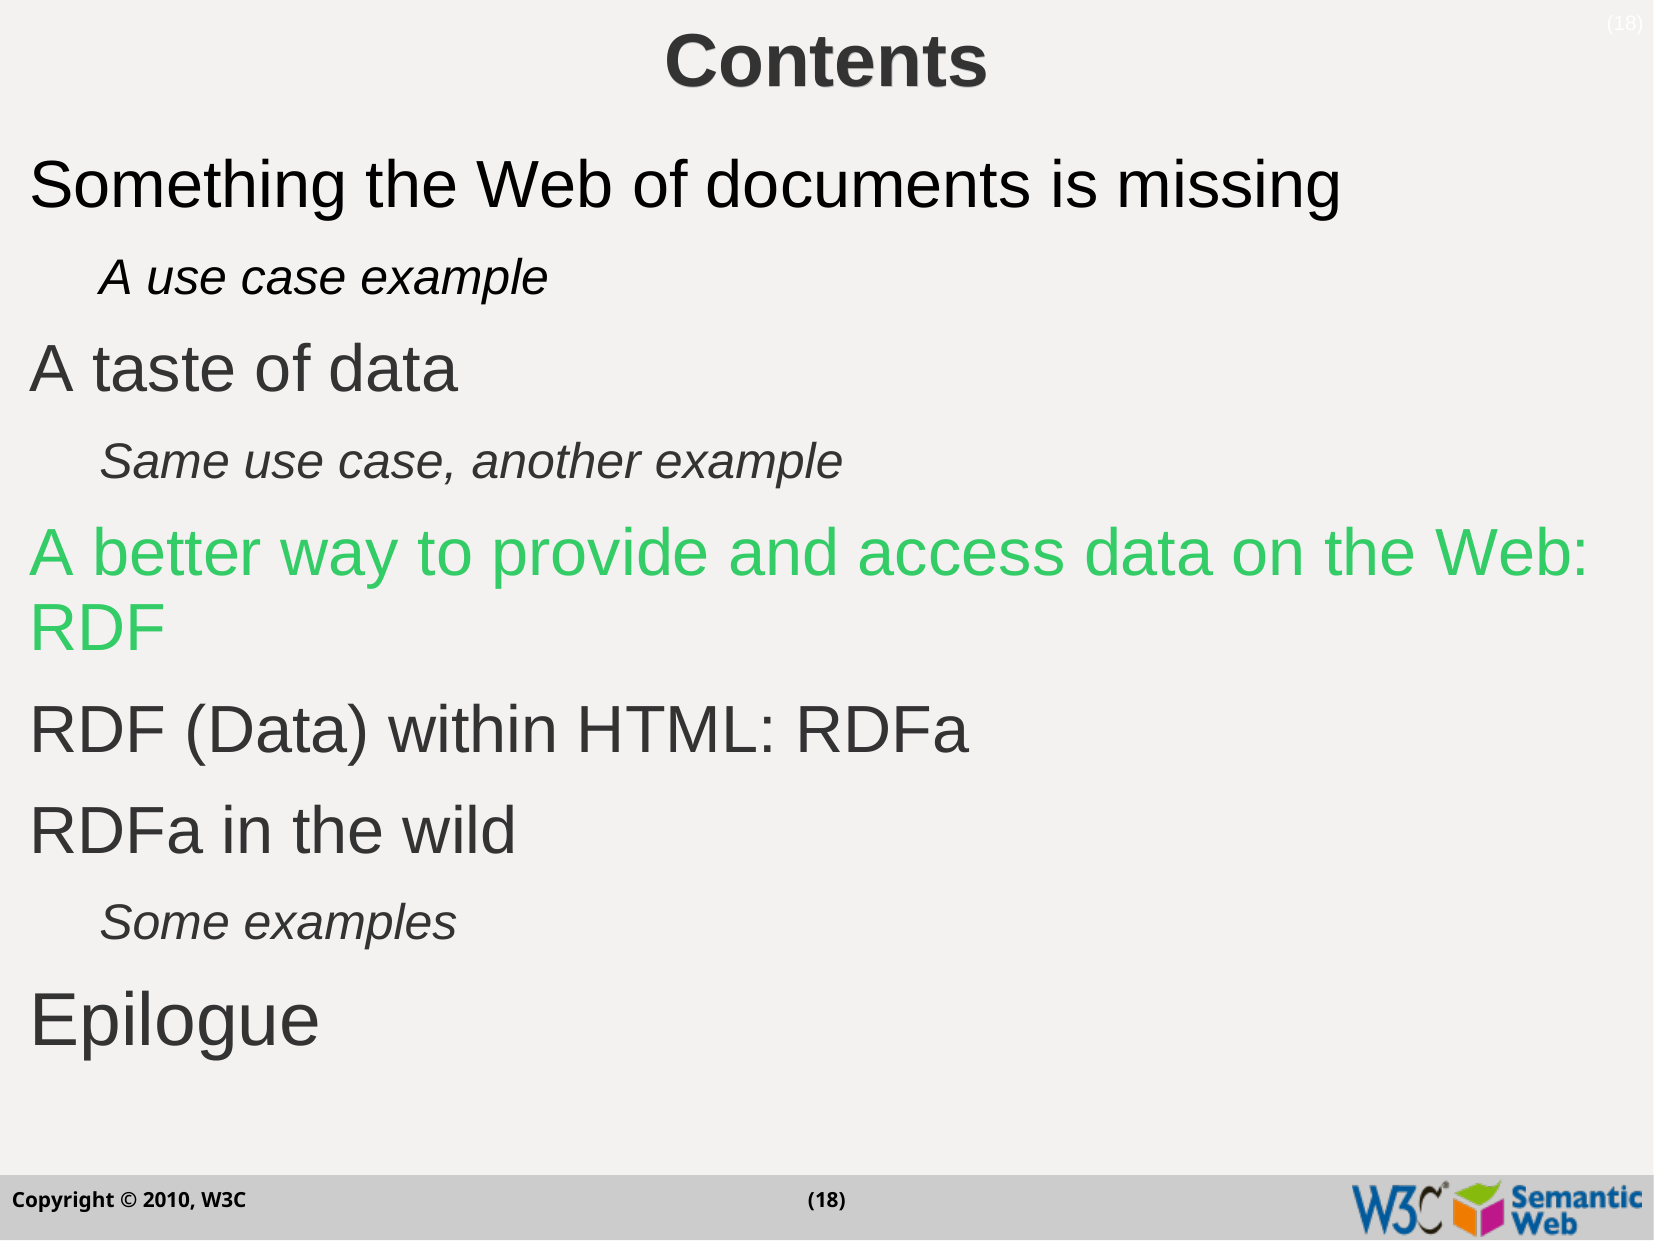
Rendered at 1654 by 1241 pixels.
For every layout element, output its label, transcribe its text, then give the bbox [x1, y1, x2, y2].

picture [1352, 1178, 1642, 1237]
list Something the Web of documents is missing A use case example A taste of data Same use case, another example A better way to provide and access data on the Web: RDF RDF (Data) within HTML: RDFa RDFa in the wild Some examples Epilogue [29, 147, 1624, 1144]
title Contents [0, 0, 1654, 119]
